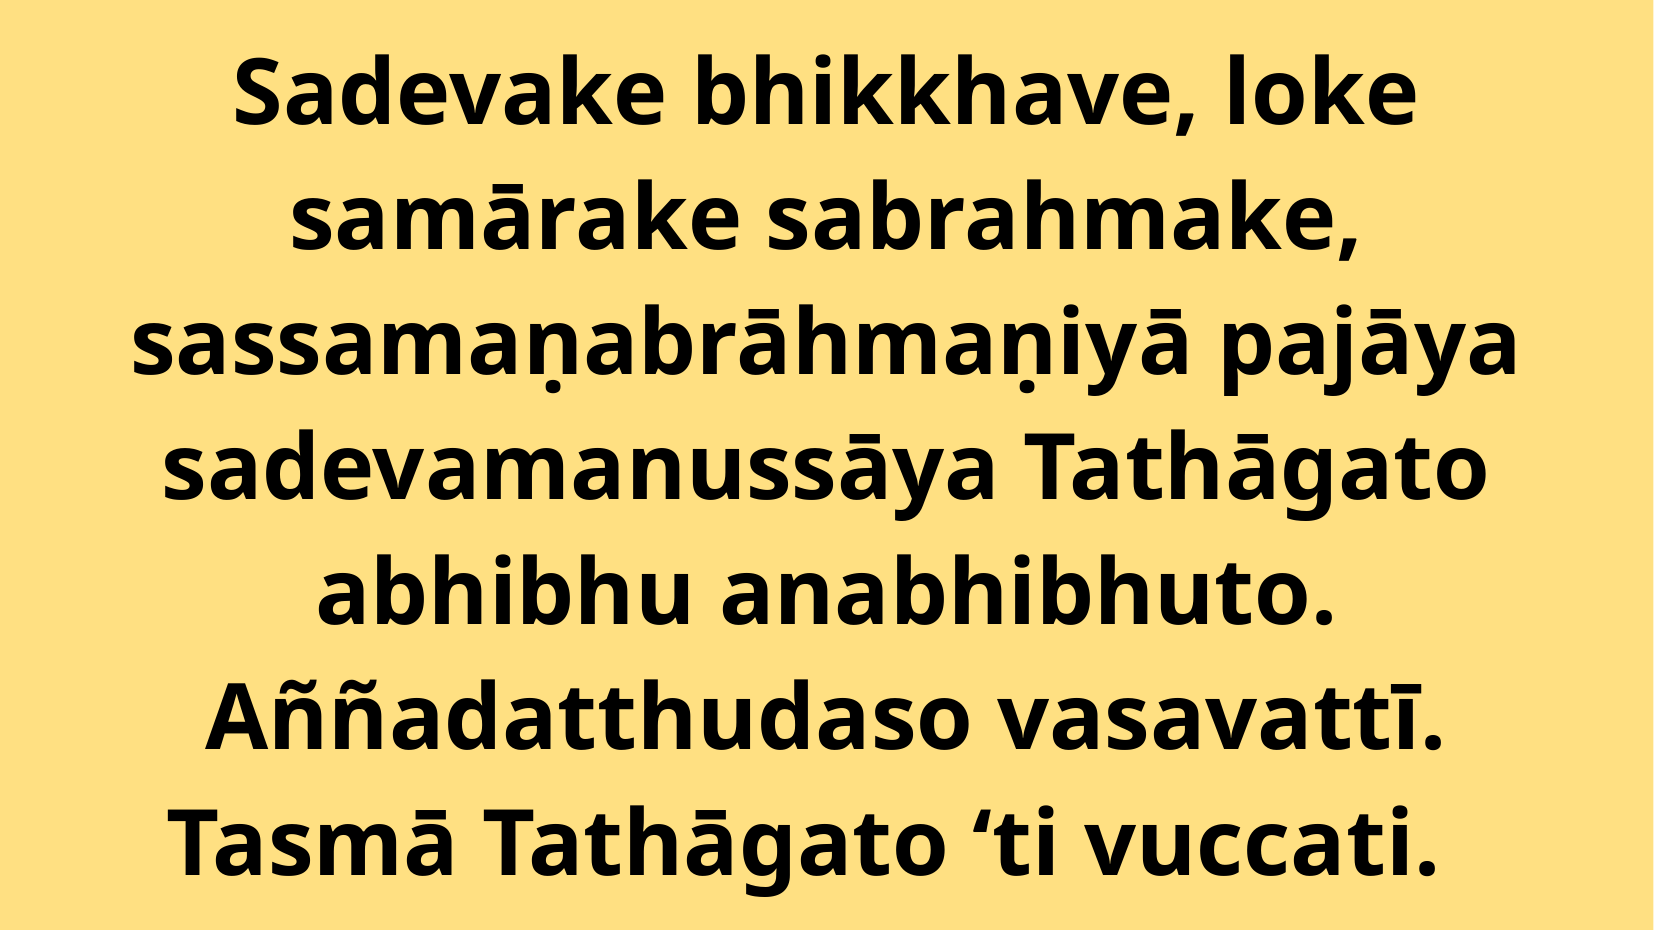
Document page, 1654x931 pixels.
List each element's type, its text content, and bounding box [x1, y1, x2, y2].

subtitle Sadevake bhikkhave, loke samārake sabrahmake, sassamaṇabrāhmaṇiyā pajāya sadevamanussāya Tathāgato abhibhu anabhibhuto. Aññadatthudaso vasavattī. Tasmā Tathāgato ‘ti vuccati. [82, 0, 1571, 931]
